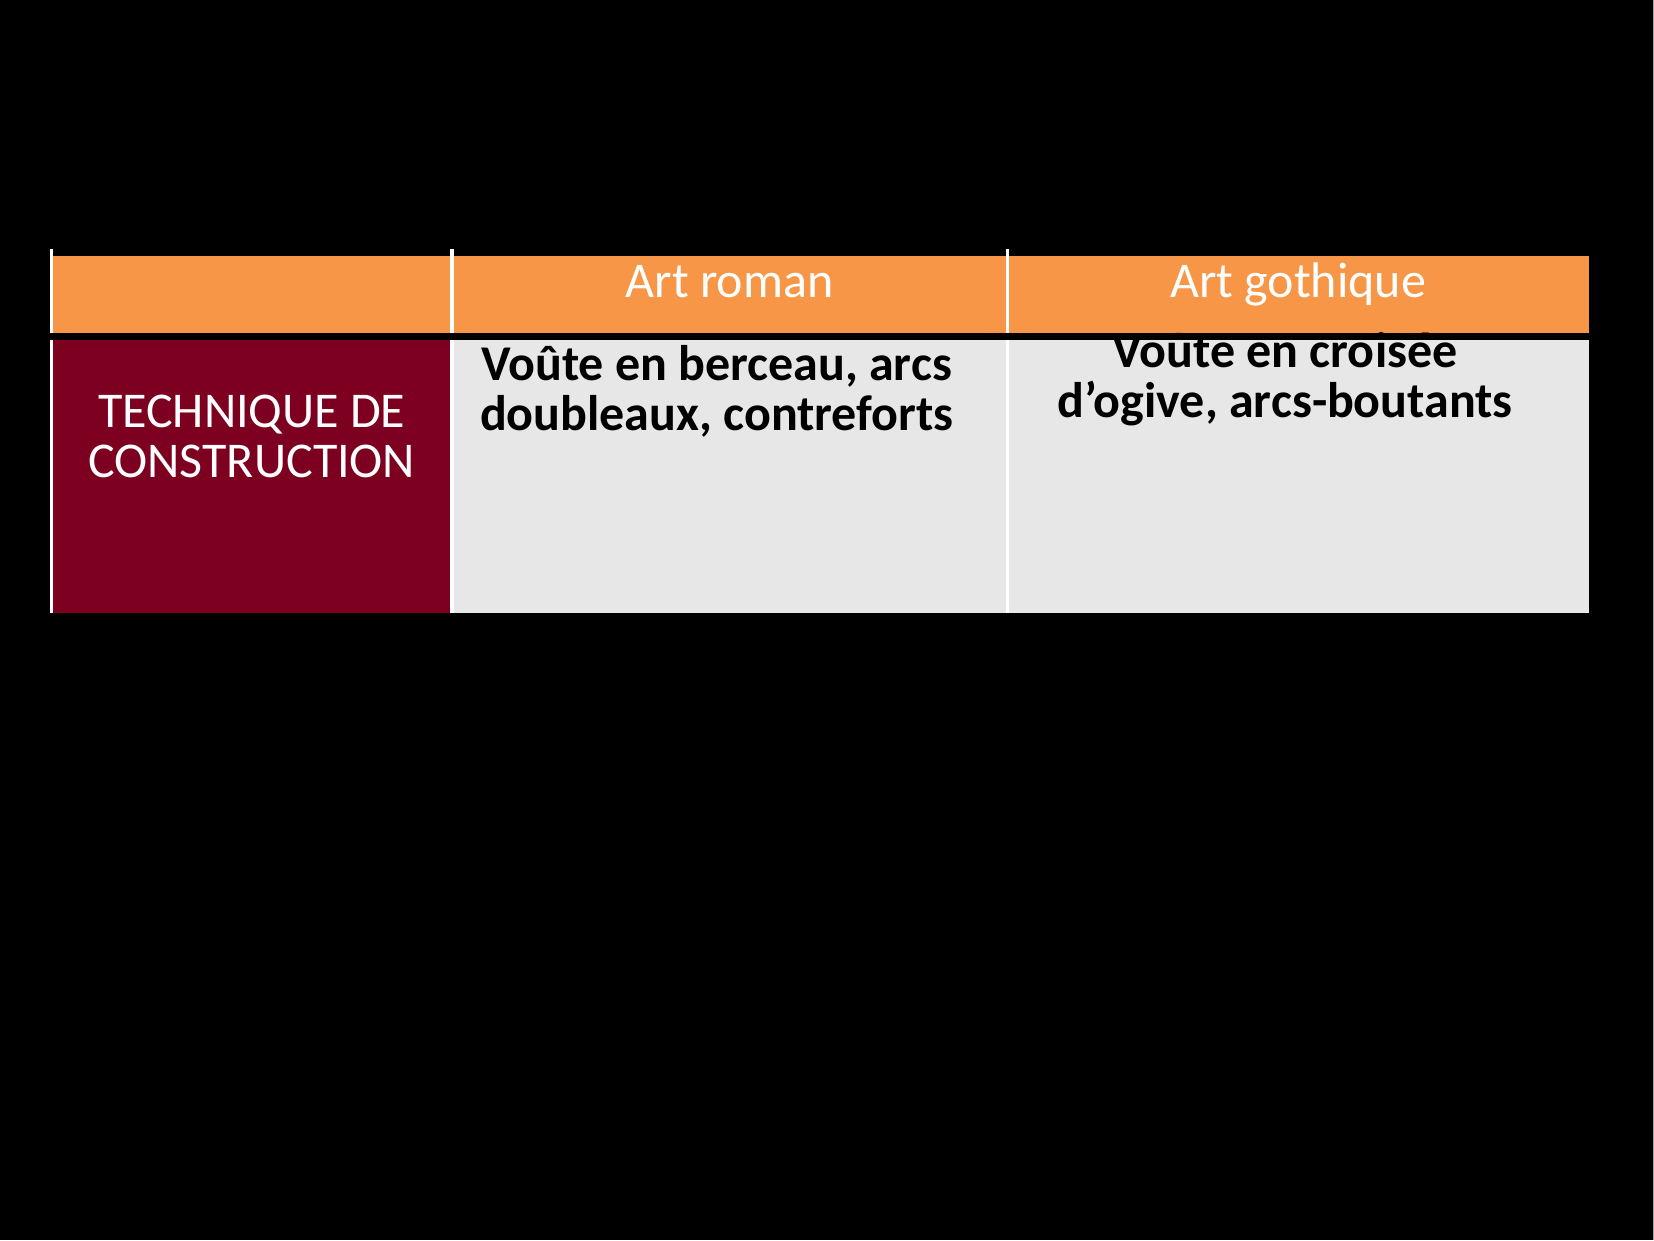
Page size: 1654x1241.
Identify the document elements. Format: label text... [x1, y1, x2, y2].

table_cell TECHNIQUE DE CONSTRUCTION [53, 340, 450, 613]
text_box Voûte en croisée d’ogive, arcs-boutants [1020, 322, 1551, 633]
table_header Art roman [454, 256, 1006, 333]
table_header [53, 256, 450, 333]
table_cell [1551, 340, 1589, 613]
text_box Voûte en berceau, arcs doubleaux, contreforts [452, 335, 982, 646]
table_cell [982, 340, 1006, 613]
table_header Art gothique [1009, 256, 1589, 333]
table_cell [1009, 340, 1020, 613]
